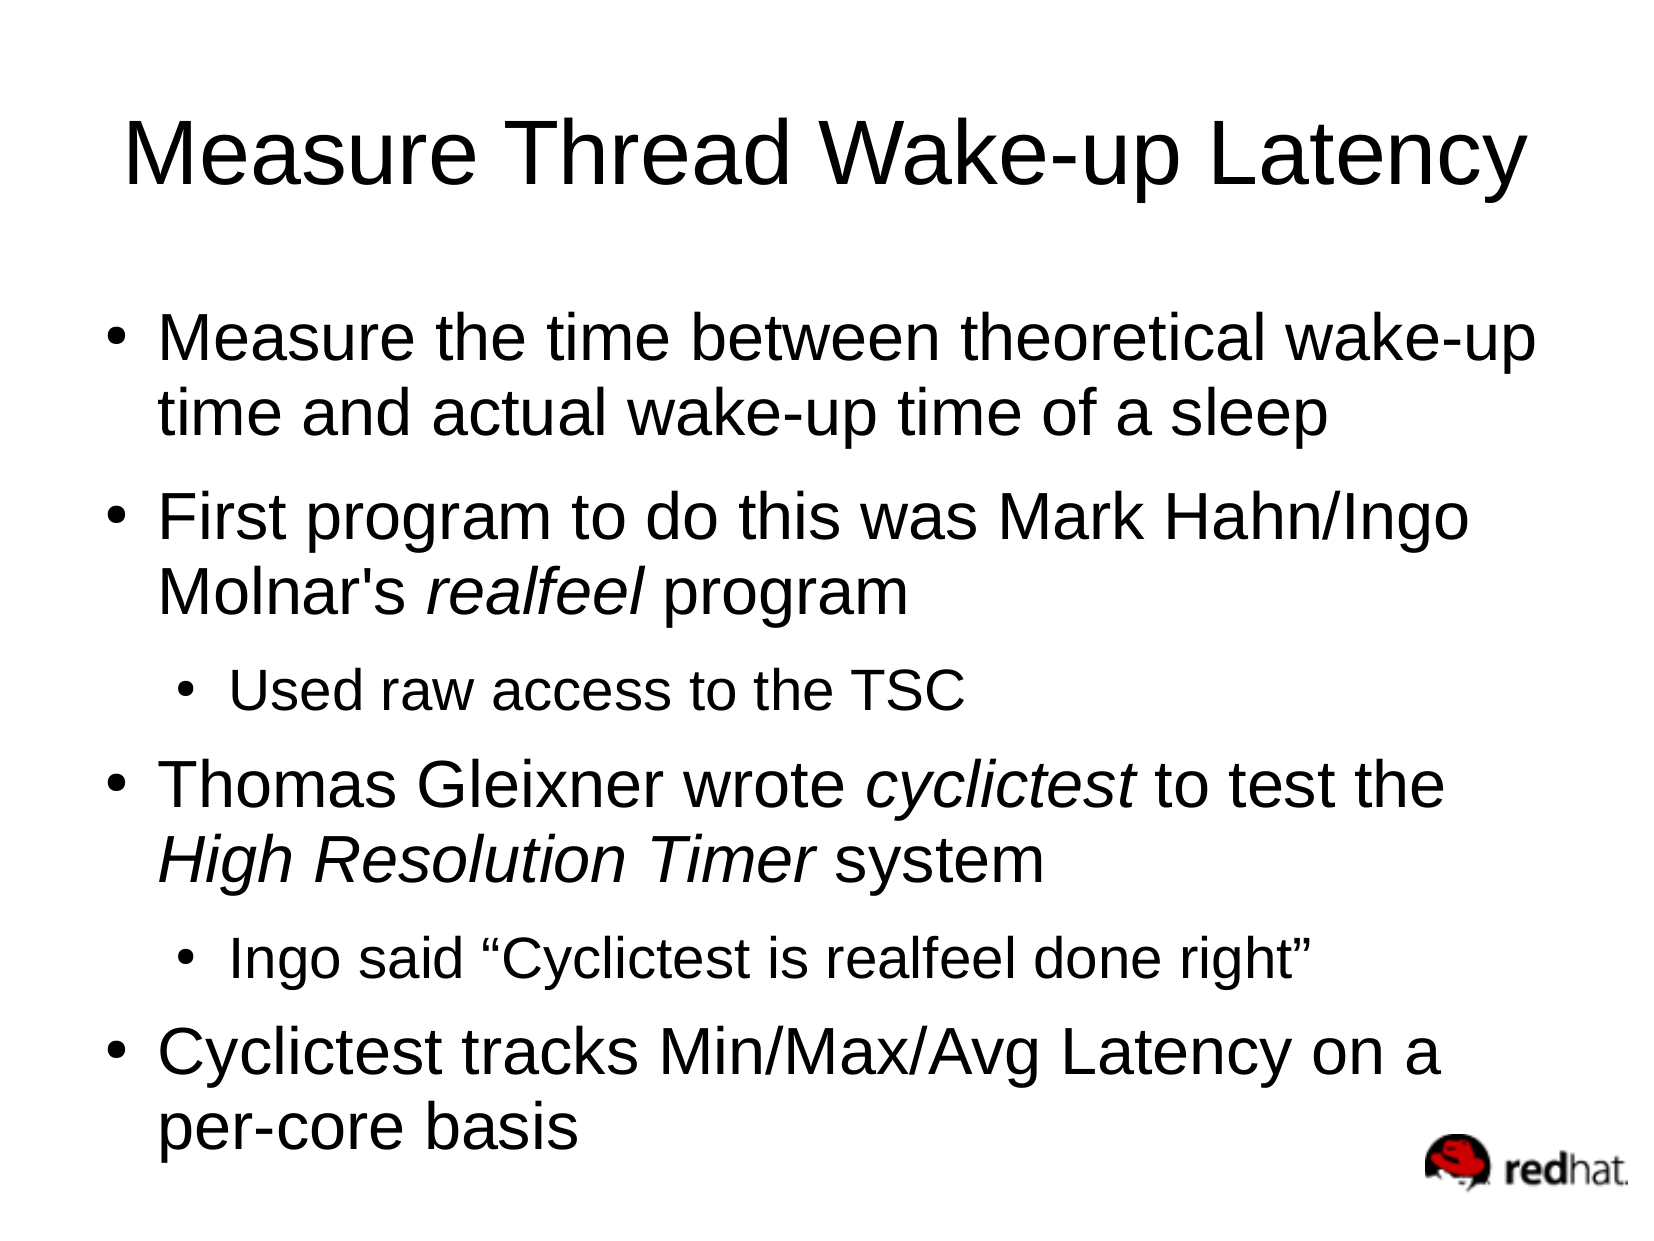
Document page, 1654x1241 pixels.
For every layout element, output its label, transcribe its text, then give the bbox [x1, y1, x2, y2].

picture [1425, 1134, 1628, 1201]
list Measure the time between theoretical wake-up time and actual wake-up time of a sleep First program to do this was Mark Hahn/Ingo Molnar's realfeel program Used raw access to the TSC Thomas Gleixner wrote cyclictest to test the High Resolution Timer system Ingo said “Cyclictest is realfeel done right” Cyclictest tracks Min/Max/Avg Latency on a per-core basis [86, 300, 1576, 1165]
title Measure Thread Wake-up Latency [82, 49, 1571, 257]
